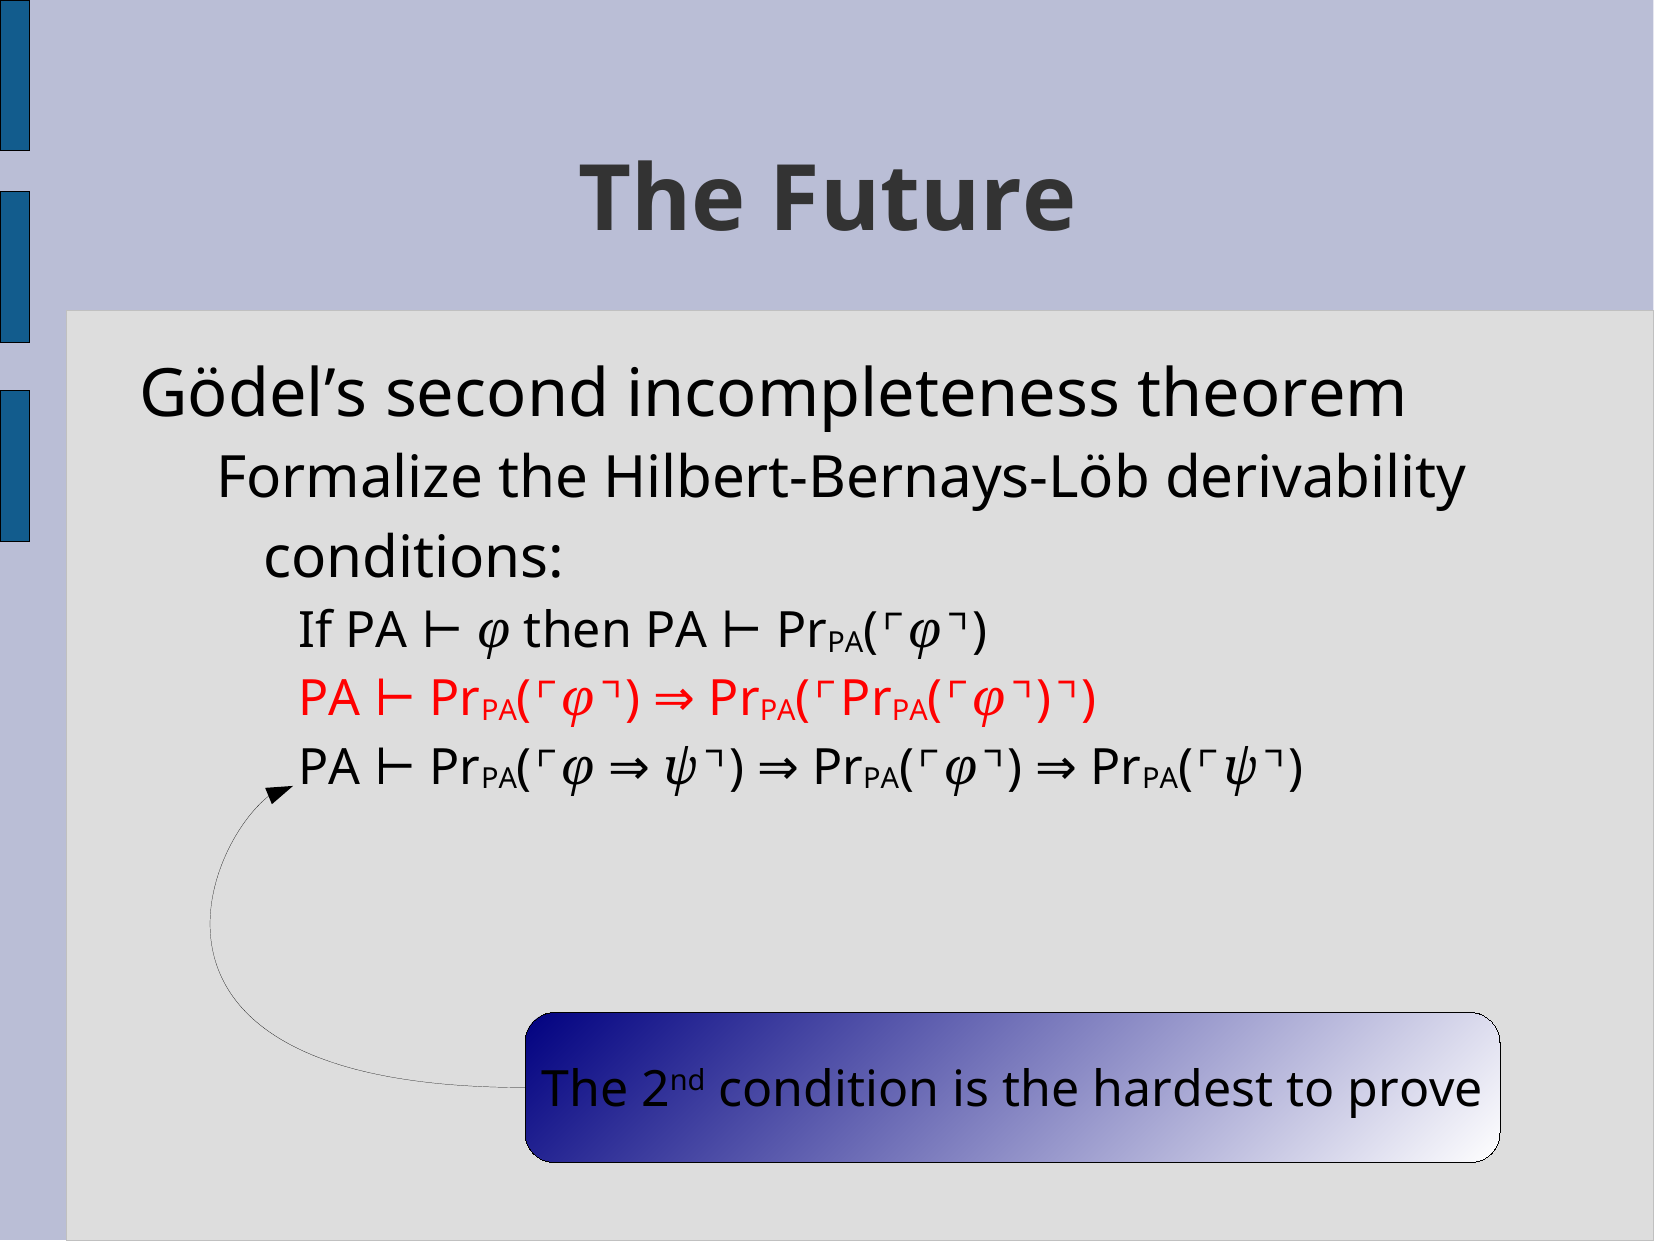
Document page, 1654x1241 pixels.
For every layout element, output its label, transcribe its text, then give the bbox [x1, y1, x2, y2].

text_box The 2nd condition is the hardest to prove [525, 1012, 1501, 1163]
title The Future [121, 91, 1534, 299]
list Gödel’s second incompleteness theorem Formalize the Hilbert-Bernays-Löb derivability conditions: If PA ⊢ φ then PA ⊢ PrPA(⌜φ⌝) PA ⊢ PrPA(⌜φ⌝) ⇒ PrPA(⌜PrPA(⌜φ⌝)⌝) PA ⊢ PrPA(⌜φ ⇒ ψ⌝) ⇒ PrPA(⌜φ⌝) ⇒ PrPA(⌜ψ⌝) [121, 344, 1534, 943]
